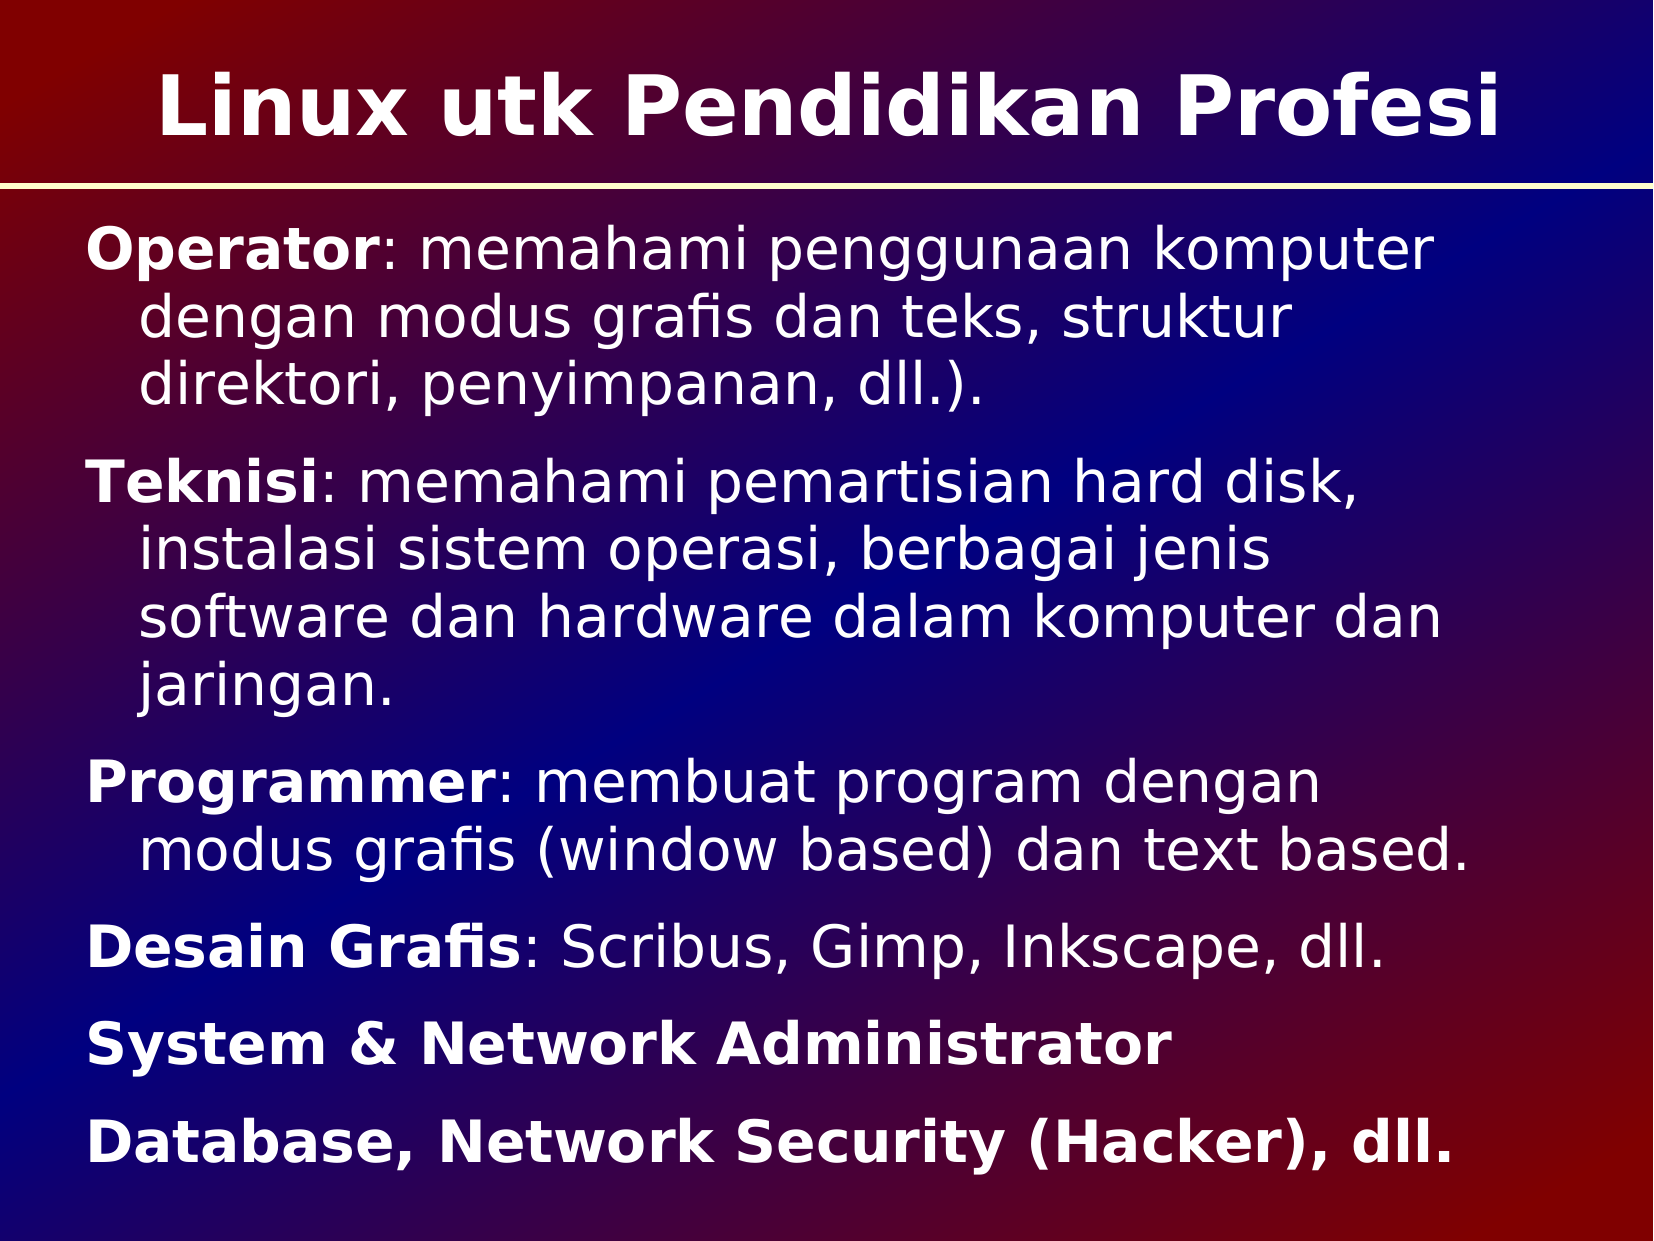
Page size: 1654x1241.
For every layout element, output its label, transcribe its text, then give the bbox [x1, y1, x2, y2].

title Linux utk Pendidikan Profesi [124, 10, 1536, 202]
list Operator: memahami penggunaan komputer dengan modus grafis dan teks, struktur direktori, penyimpanan, dll.). Teknisi: memahami pemartisian hard disk, instalasi sistem operasi, berbagai jenis software dan hardware dalam komputer dan jaringan. Programmer: membuat program dengan modus grafis (window based) dan text based. Desain Grafis: Scribus, Gimp, Inkscape, dll. System & Network Administrator Database, Network Security (Hacker), dll. [67, 215, 1533, 1209]
